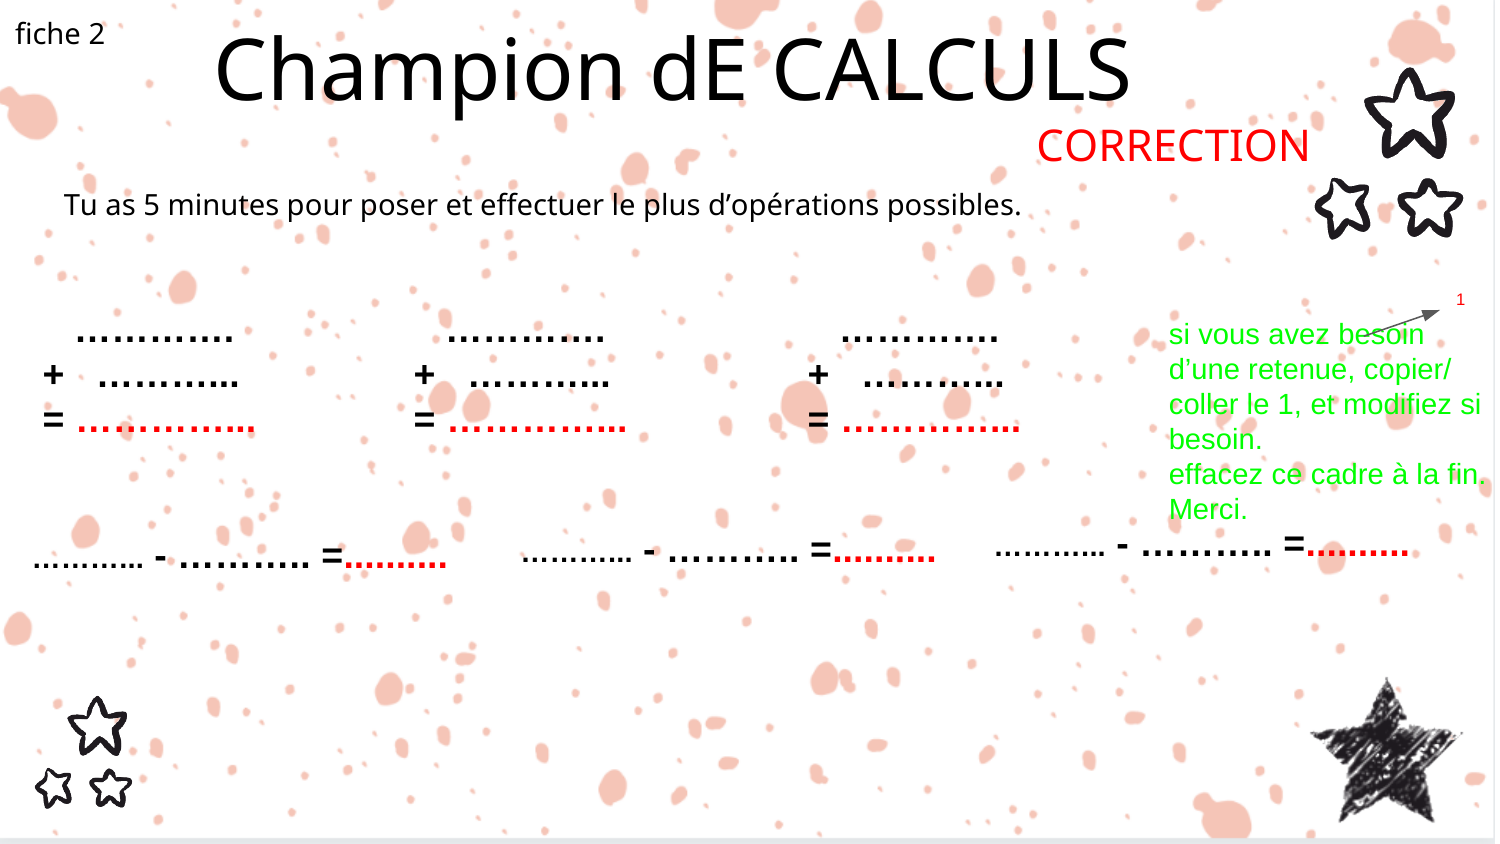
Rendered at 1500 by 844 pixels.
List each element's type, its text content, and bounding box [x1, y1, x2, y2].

picture [0, 544, 1495, 844]
text_box ………... - ……….. =.......... [0, 516, 489, 592]
text_box Champion dE CALCULS [198, 0, 1399, 134]
text_box ………... - ……….. =.......... [488, 509, 978, 586]
text_box si vous avez besoin d’une retenue, copier/ coller le 1, et modifiez si besoin. effacez ce cadre à la fin. Merci. [1153, 300, 1500, 544]
picture [0, 66, 1495, 516]
text_box Tu as 5 minutes pour poser et effectuer le plus d’opérations possibles. [48, 171, 1297, 237]
picture [1282, 0, 1495, 103]
text_box ………... - ……….. =.......... [962, 503, 1451, 580]
text_box …………. + ………... = …………... [27, 289, 398, 457]
text_box fiche 2 [0, 0, 721, 66]
text_box CORRECTION [1021, 103, 1500, 187]
text_box 1 [1441, 274, 1480, 300]
text_box …………. + ………... = …………... [792, 289, 1308, 457]
text_box …………. + ………... = …………... [398, 289, 792, 457]
